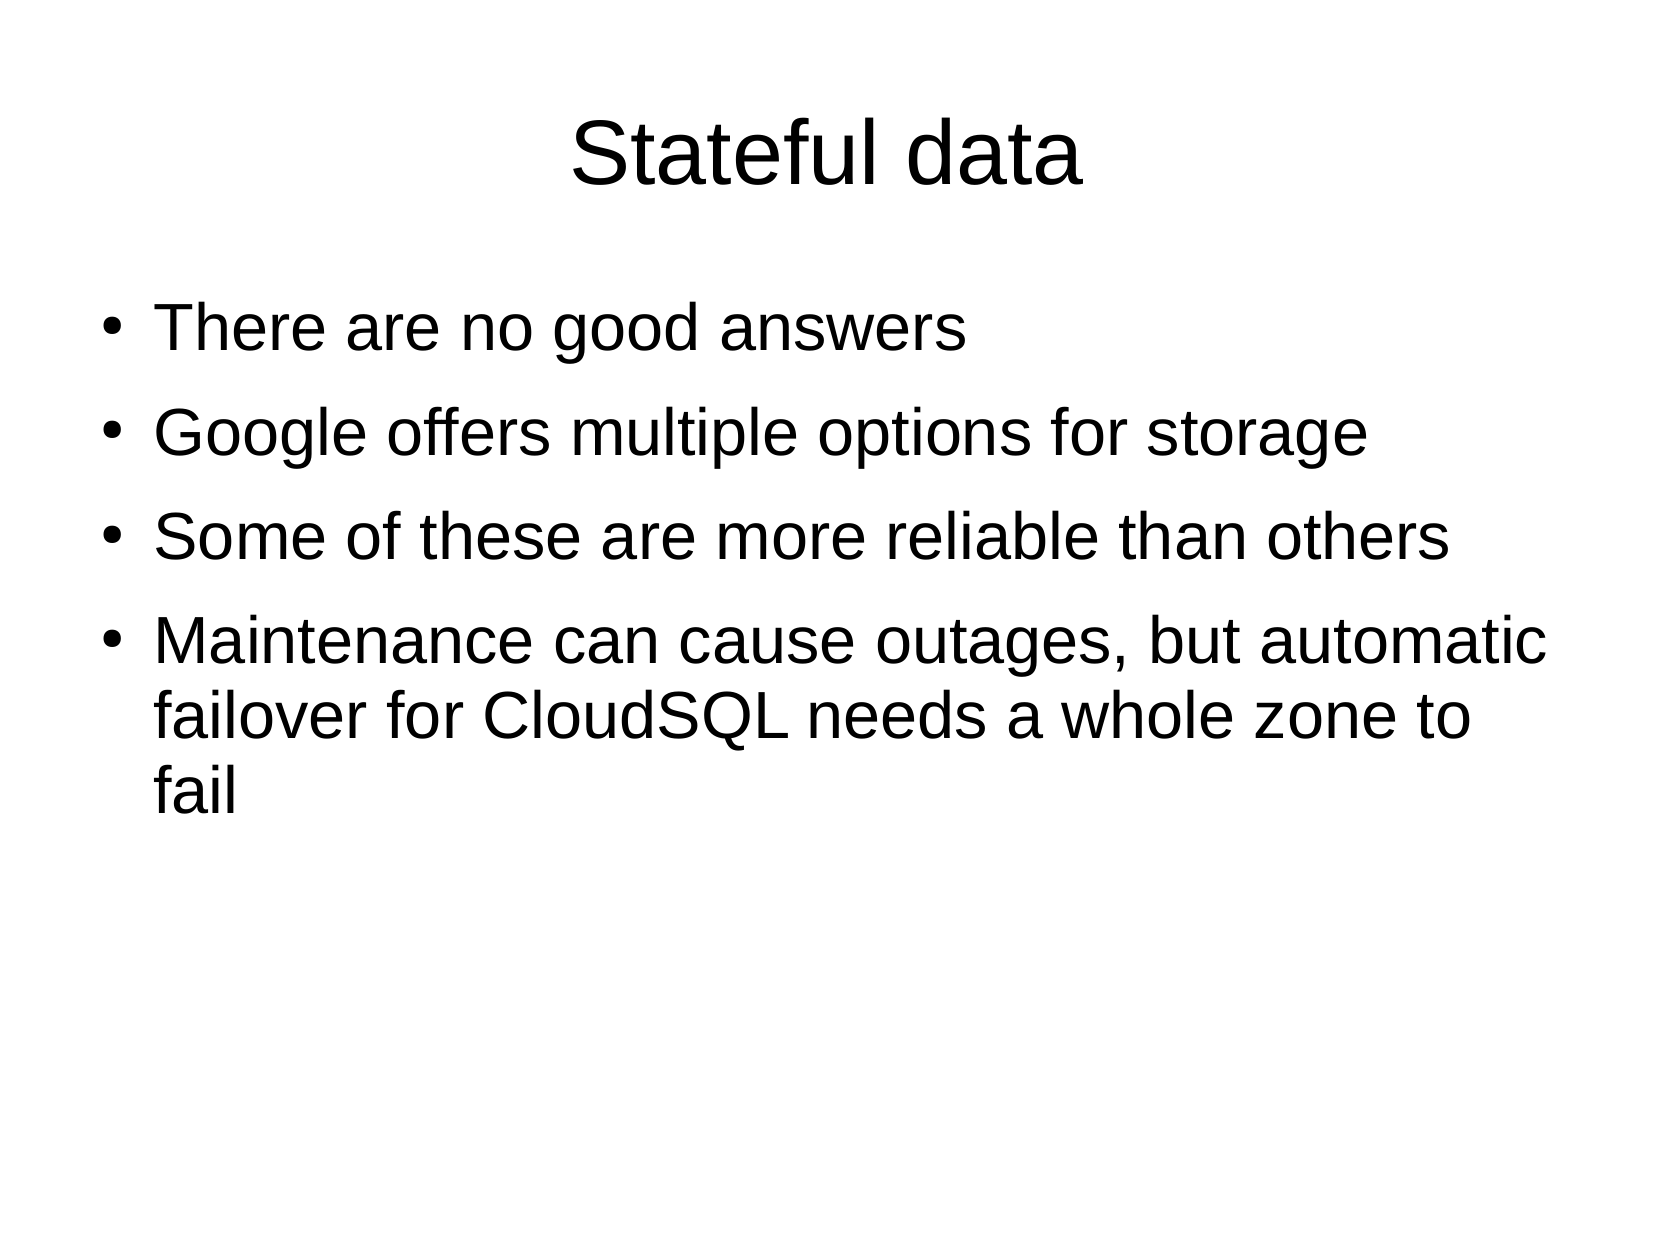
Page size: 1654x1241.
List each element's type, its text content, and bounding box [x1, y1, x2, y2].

title Stateful data [82, 49, 1571, 257]
list There are no good answers Google offers multiple options for storage Some of these are more reliable than others Maintenance can cause outages, but automatic failover for CloudSQL needs a whole zone to fail [82, 290, 1571, 1010]
